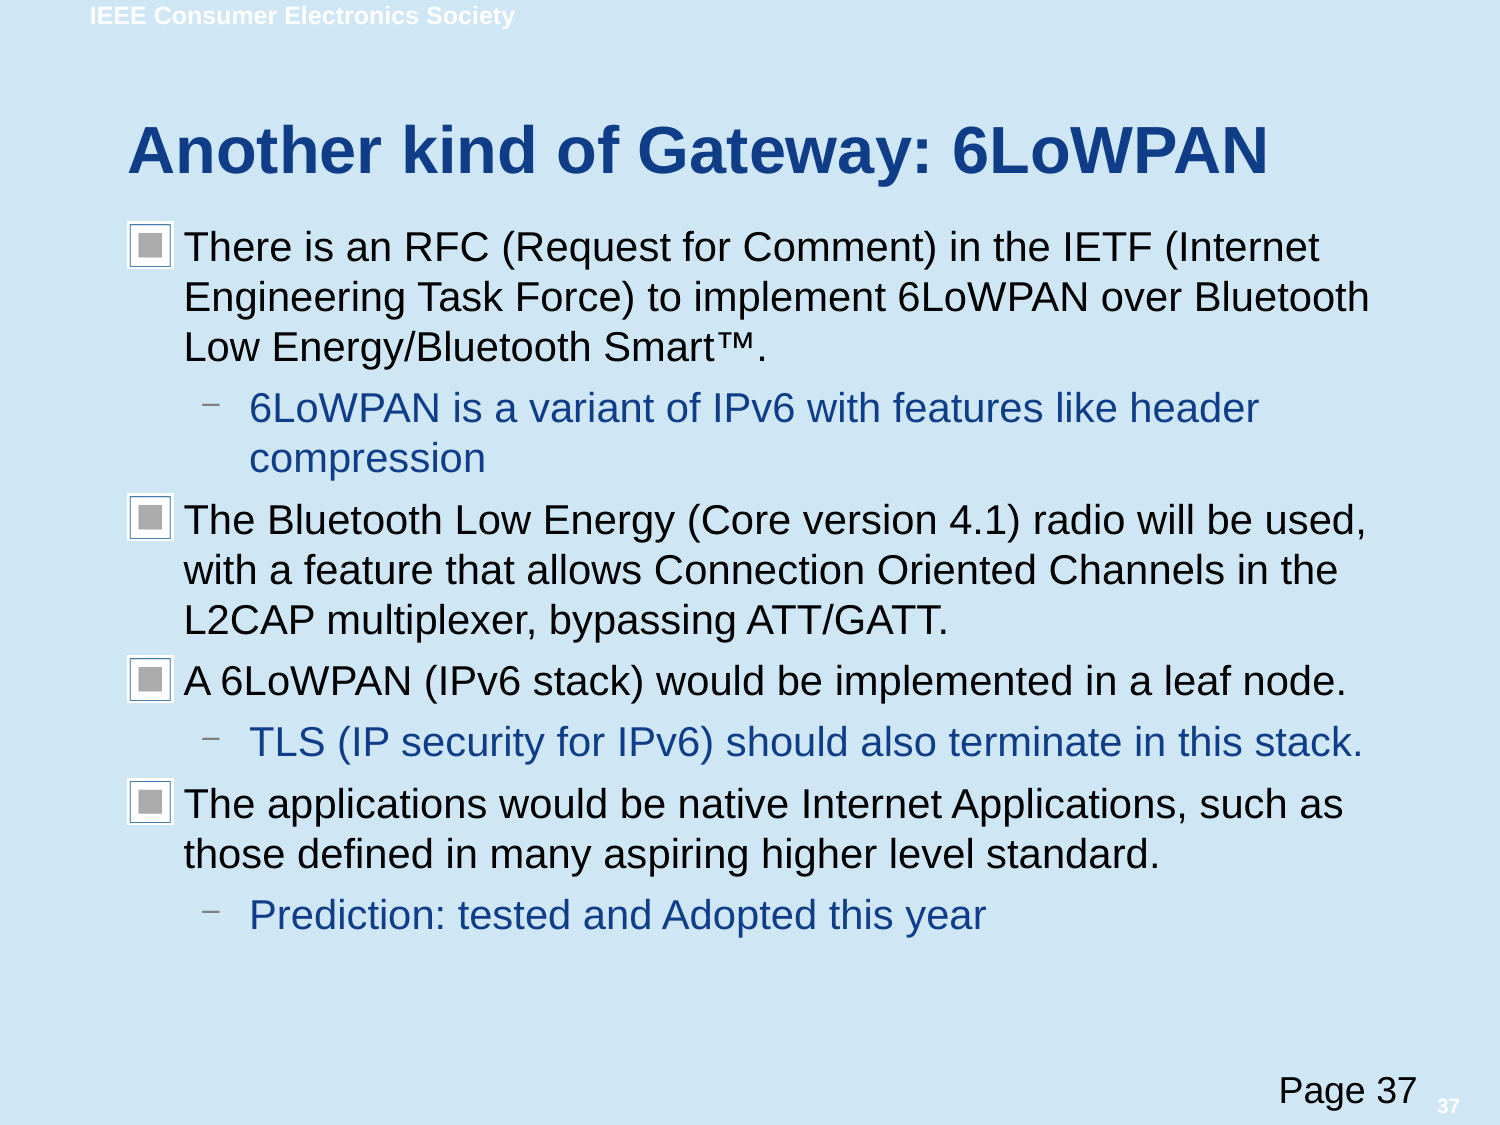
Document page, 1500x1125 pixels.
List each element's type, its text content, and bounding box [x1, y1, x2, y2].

title Another kind of Gateway: 6LoWPAN [112, 99, 1388, 212]
slide_number Page <number> [1263, 1058, 1500, 1090]
list There is an RFC (Request for Comment) in the IETF (Internet Engineering Task Force) to implement 6LoWPAN over Bluetooth Low Energy/Bluetooth Smart™. 6LoWPAN is a variant of IPv6 with features like header compression The Bluetooth Low Energy (Core version 4.1) radio will be used, with a feature that allows Connection Oriented Channels in the L2CAP multiplexer, bypassing ATT/GATT. A 6LoWPAN (IPv6 stack) would be implemented in a leaf node. TLS (IP security for IPv6) should also terminate in this stack. The applications would be native Internet Applications, such as those defined in many aspiring higher level standard. Prediction: tested and Adopted this year [112, 212, 1388, 938]
